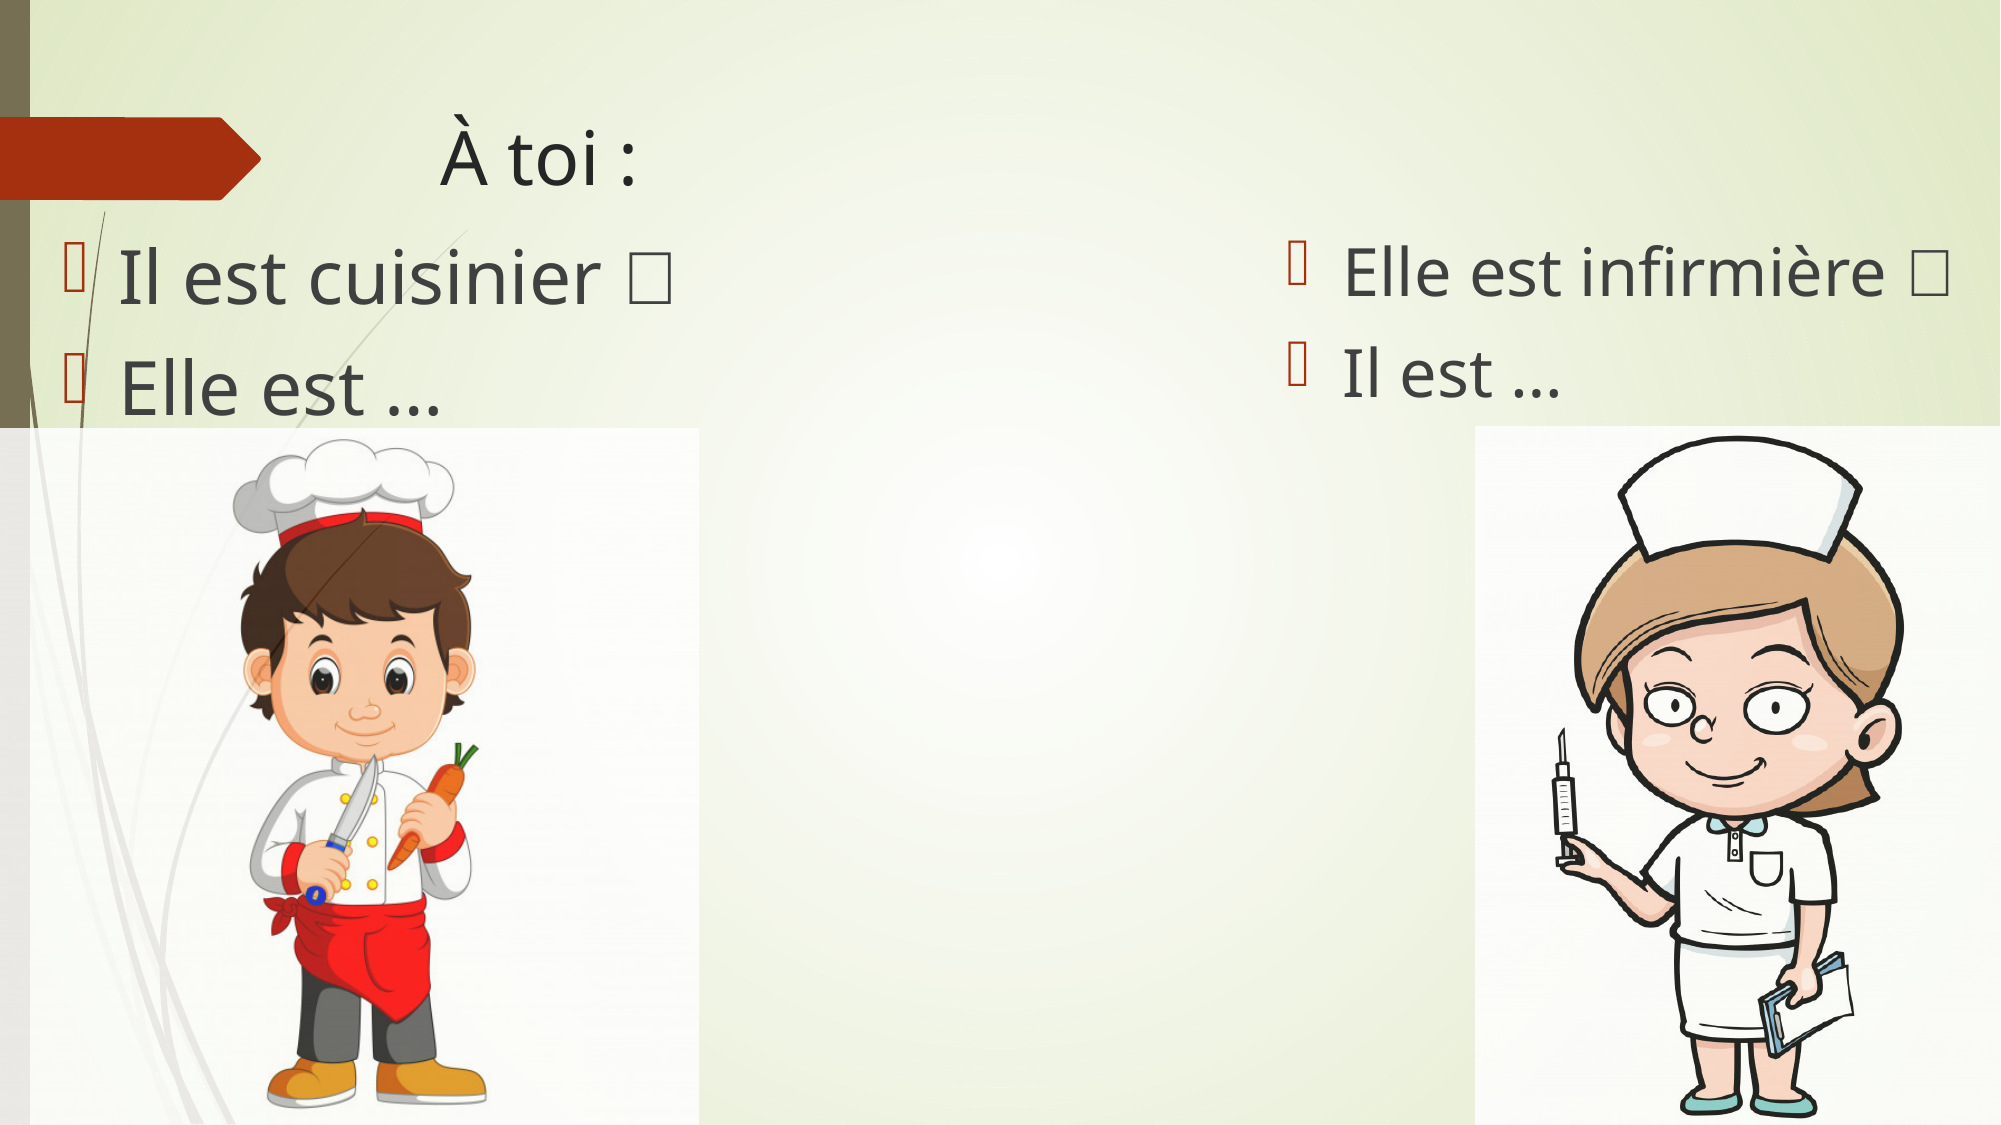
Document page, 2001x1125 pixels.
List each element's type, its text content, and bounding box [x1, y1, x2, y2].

picture [0, 428, 699, 1125]
title À toi : [425, 102, 1888, 313]
list Elle est infirmière  Il est … [1271, 221, 1979, 842]
list Il est cuisinier  Elle est … [47, 221, 755, 842]
picture [1475, 426, 2000, 1125]
